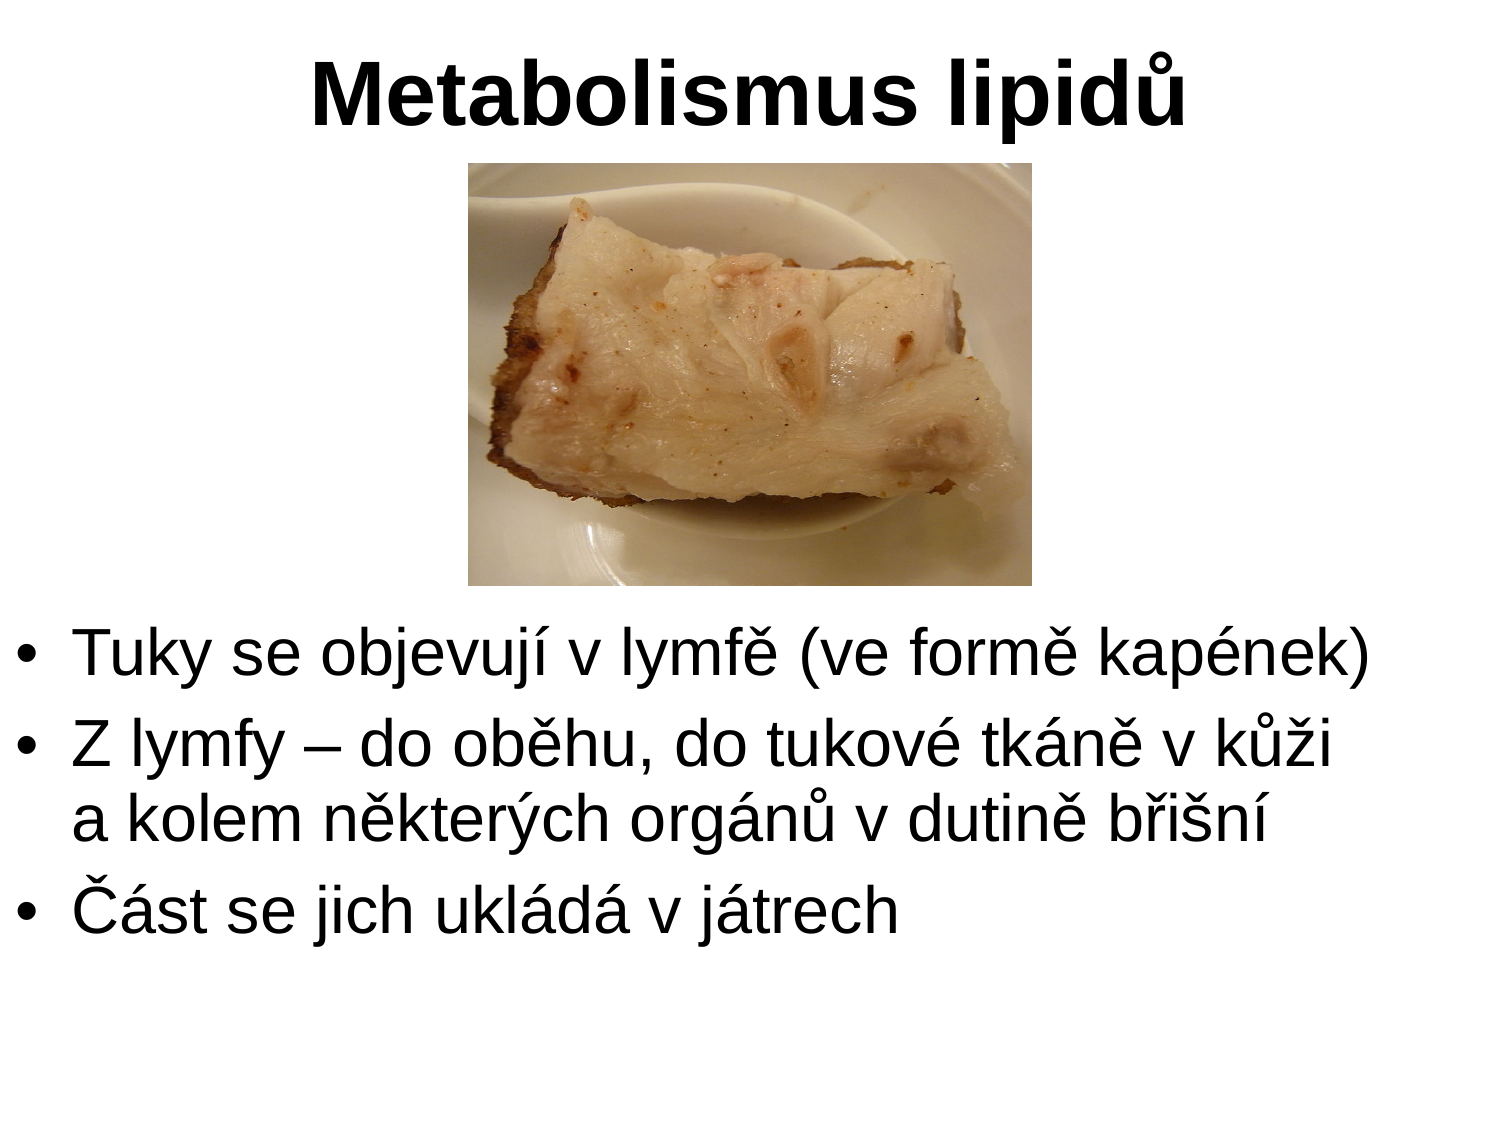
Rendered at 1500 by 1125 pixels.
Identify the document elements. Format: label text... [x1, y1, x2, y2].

list Tuky se objevují v lymfě (ve formě kapének) Z lymfy – do oběhu, do tukové tkáně v kůži a kolem některých orgánů v dutině břišní Část se jich ukládá v játrech [0, 607, 1500, 1125]
picture [468, 163, 1032, 586]
title Metabolismus lipidů [75, 23, 1426, 165]
